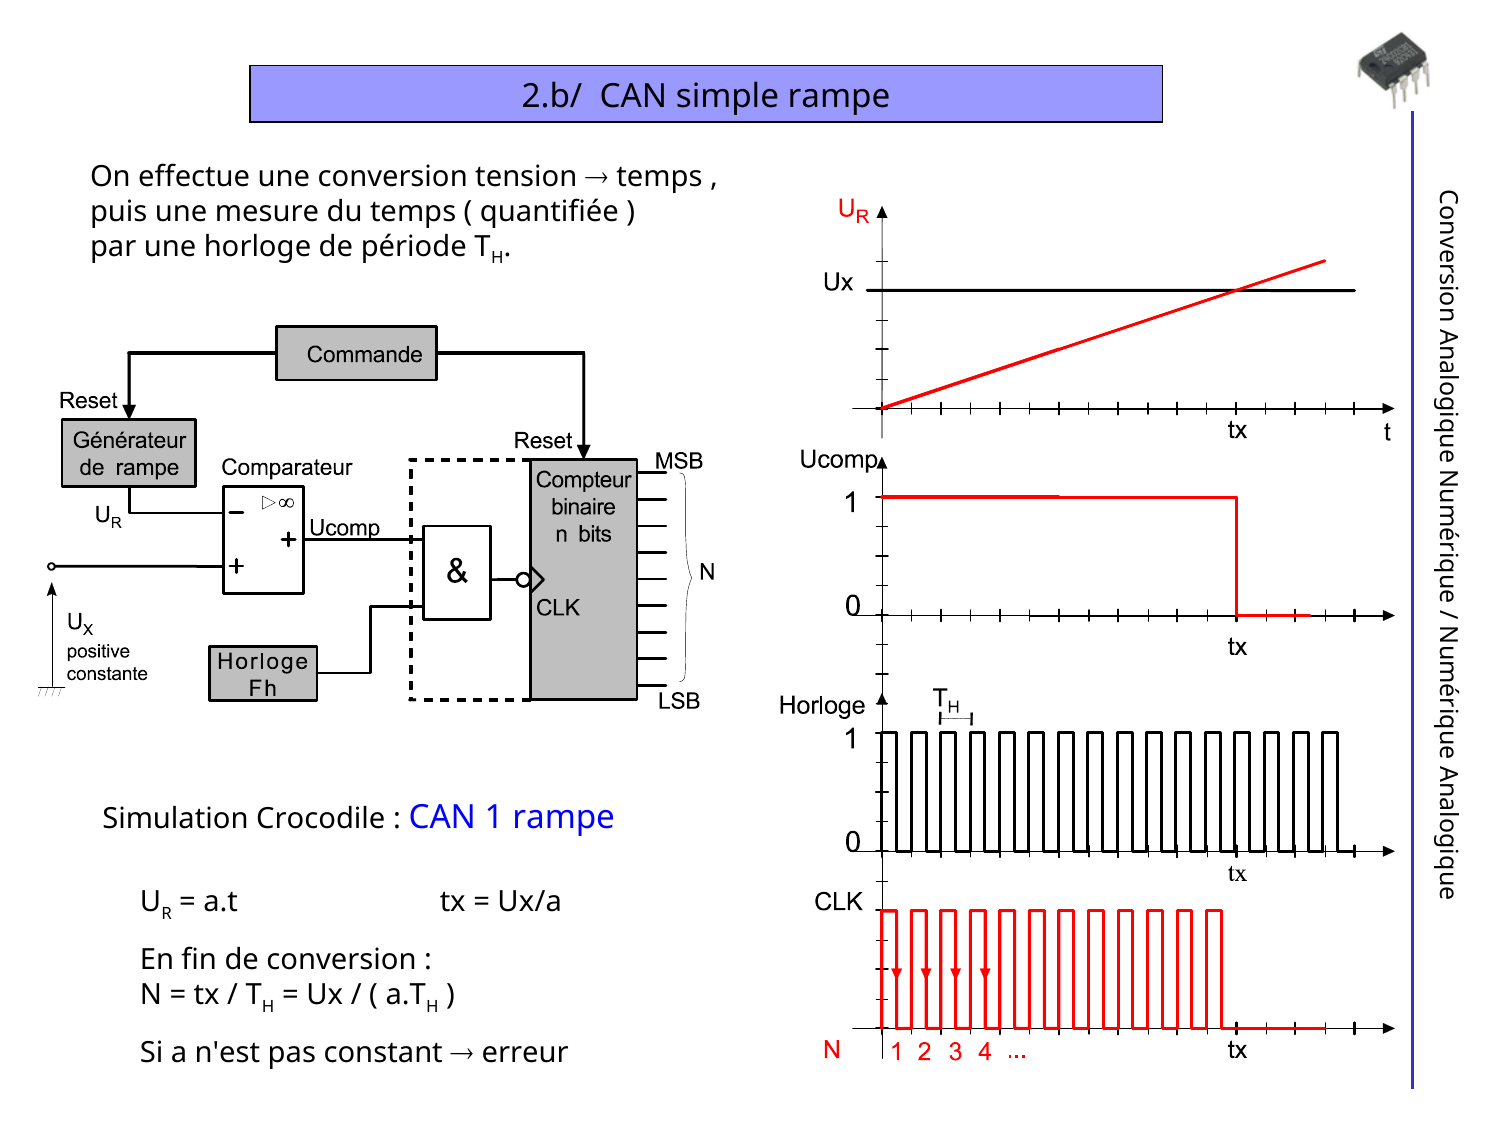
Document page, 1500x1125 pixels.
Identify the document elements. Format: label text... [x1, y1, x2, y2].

text_box UR = a.t tx = Ux/a En fin de conversion : N = tx / TH = Ux / ( a.TH ) Si a n'est pas constant  erreur [124, 874, 676, 1077]
title 2.b/ CAN simple rampe [249, 65, 1163, 123]
chart [24, 324, 738, 724]
text_box On effectue une conversion tension  temps , puis une mesure du temps ( quantifiée ) par une horloge de période TH. [75, 149, 763, 275]
chart [772, 191, 1450, 1088]
text_box Simulation Crocodile : CAN 1 rampe [87, 787, 676, 849]
picture [1351, 24, 1438, 113]
text_box Conversion Analogique Numérique / Numérique Analogique [1414, 174, 1473, 988]
